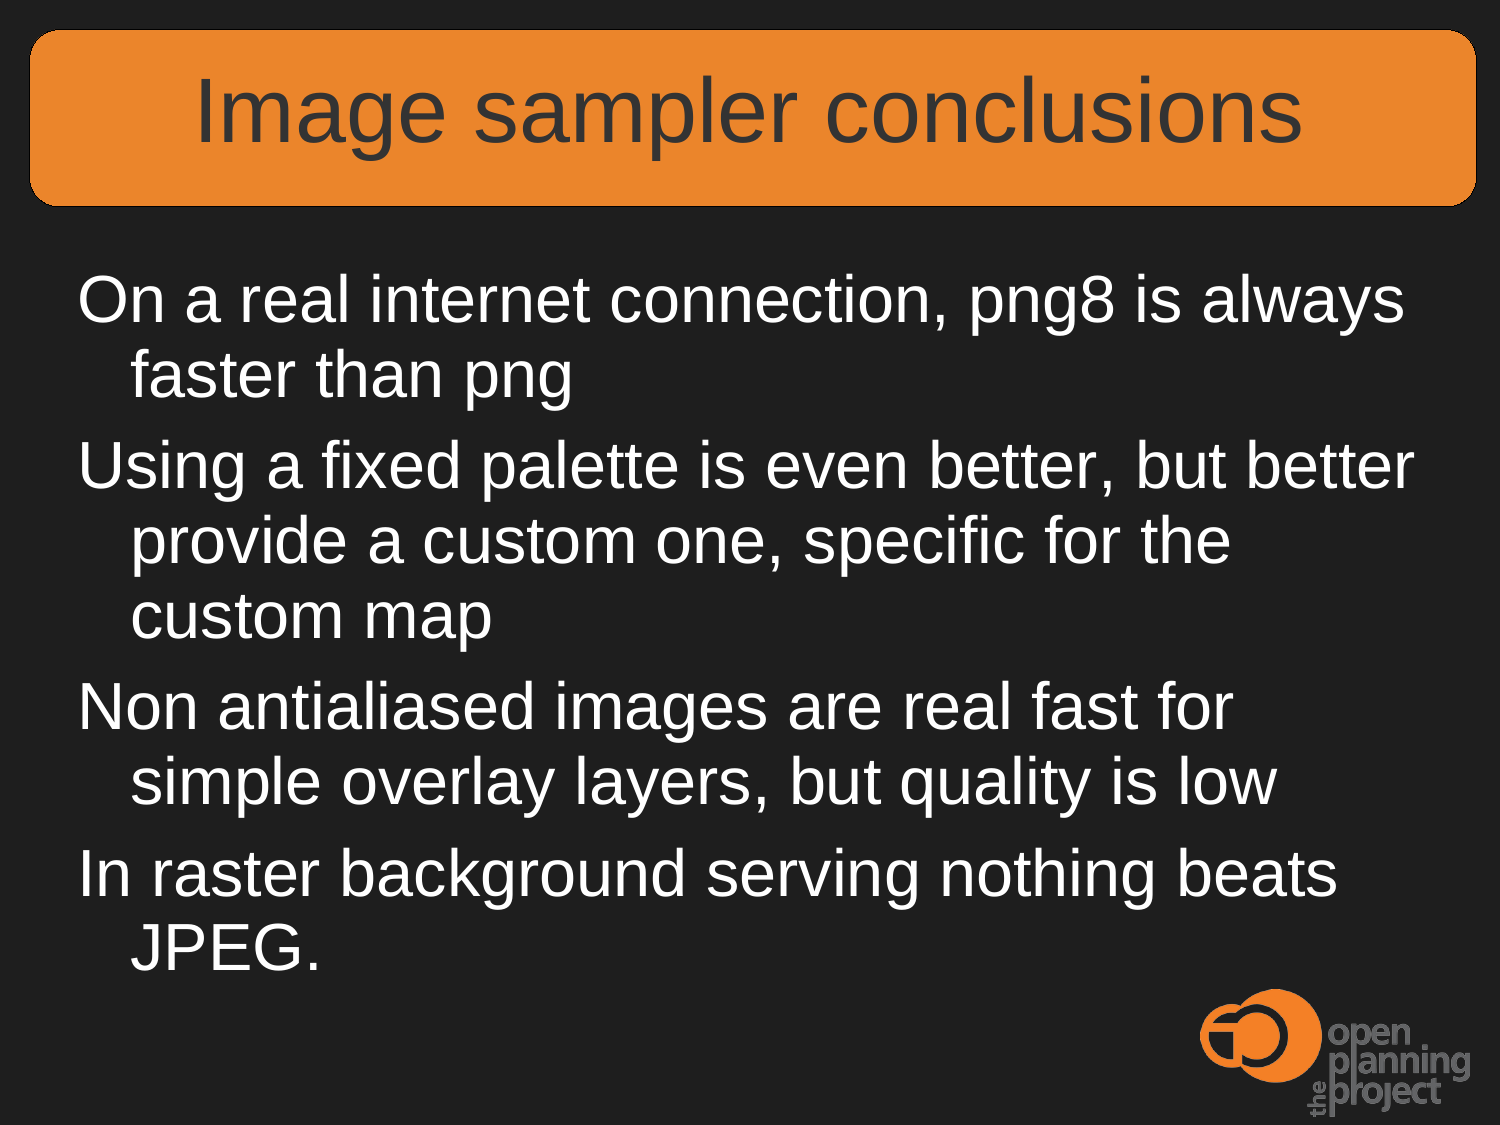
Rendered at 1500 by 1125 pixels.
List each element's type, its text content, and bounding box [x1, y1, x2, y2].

list On a real internet connection, png8 is always faster than png Using a fixed palette is even better, but better provide a custom one, specific for the custom map Non antialiased images are real fast for simple overlay layers, but quality is low In raster background serving nothing beats JPEG. [74, 262, 1425, 1005]
title Image sampler conclusions [74, 28, 1425, 207]
picture [1200, 989, 1470, 1117]
